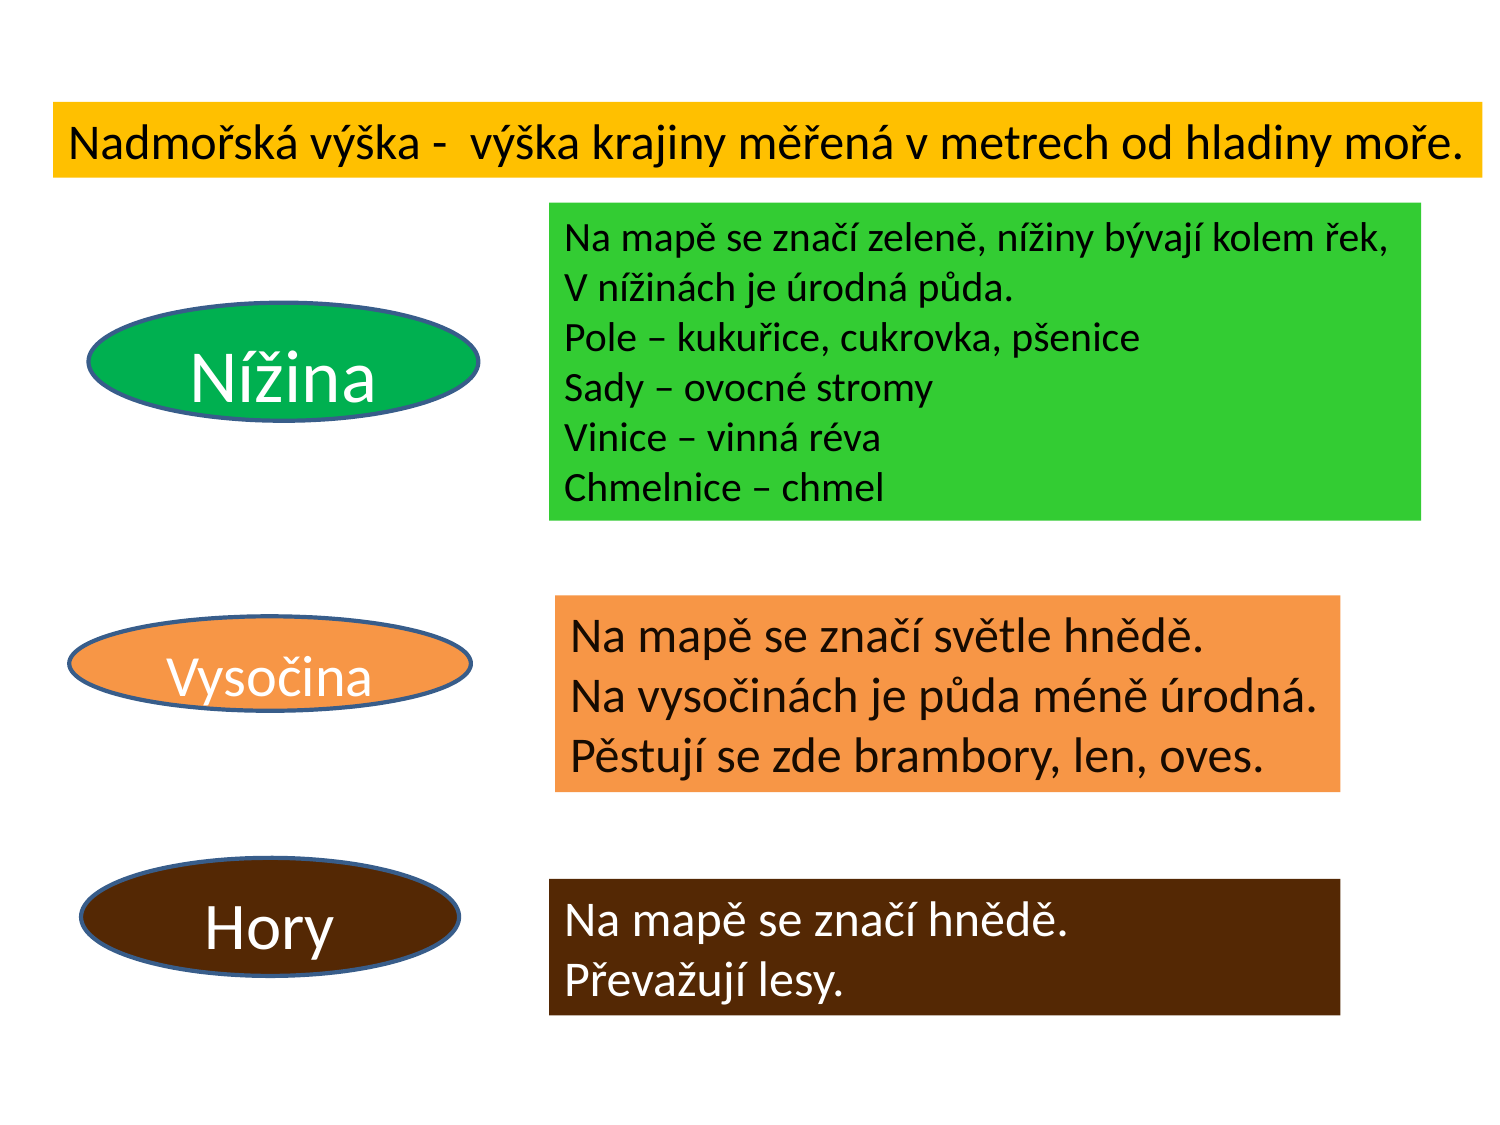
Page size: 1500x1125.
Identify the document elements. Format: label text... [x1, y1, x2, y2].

text_box Na mapě se značí hnědě. Převažují lesy. [549, 878, 1341, 1016]
text_box Hory [81, 857, 460, 976]
text_box Nížina [88, 302, 479, 421]
text_box Nadmořská výška - výška krajiny měřená v metrech od hladiny moře. [53, 101, 1483, 178]
text_box Na mapě se značí zeleně, nížiny bývají kolem řek, V nížinách je úrodná půda. Pole – kukuřice, cukrovka, pšenice Sady – ovocné stromy Vinice – vinná réva Chmelnice – chmel [549, 202, 1422, 521]
text_box Na mapě se značí světle hnědě. Na vysočinách je půda méně úrodná. Pěstují se zde brambory, len, oves. [555, 595, 1341, 793]
text_box Vysočina [69, 616, 471, 711]
